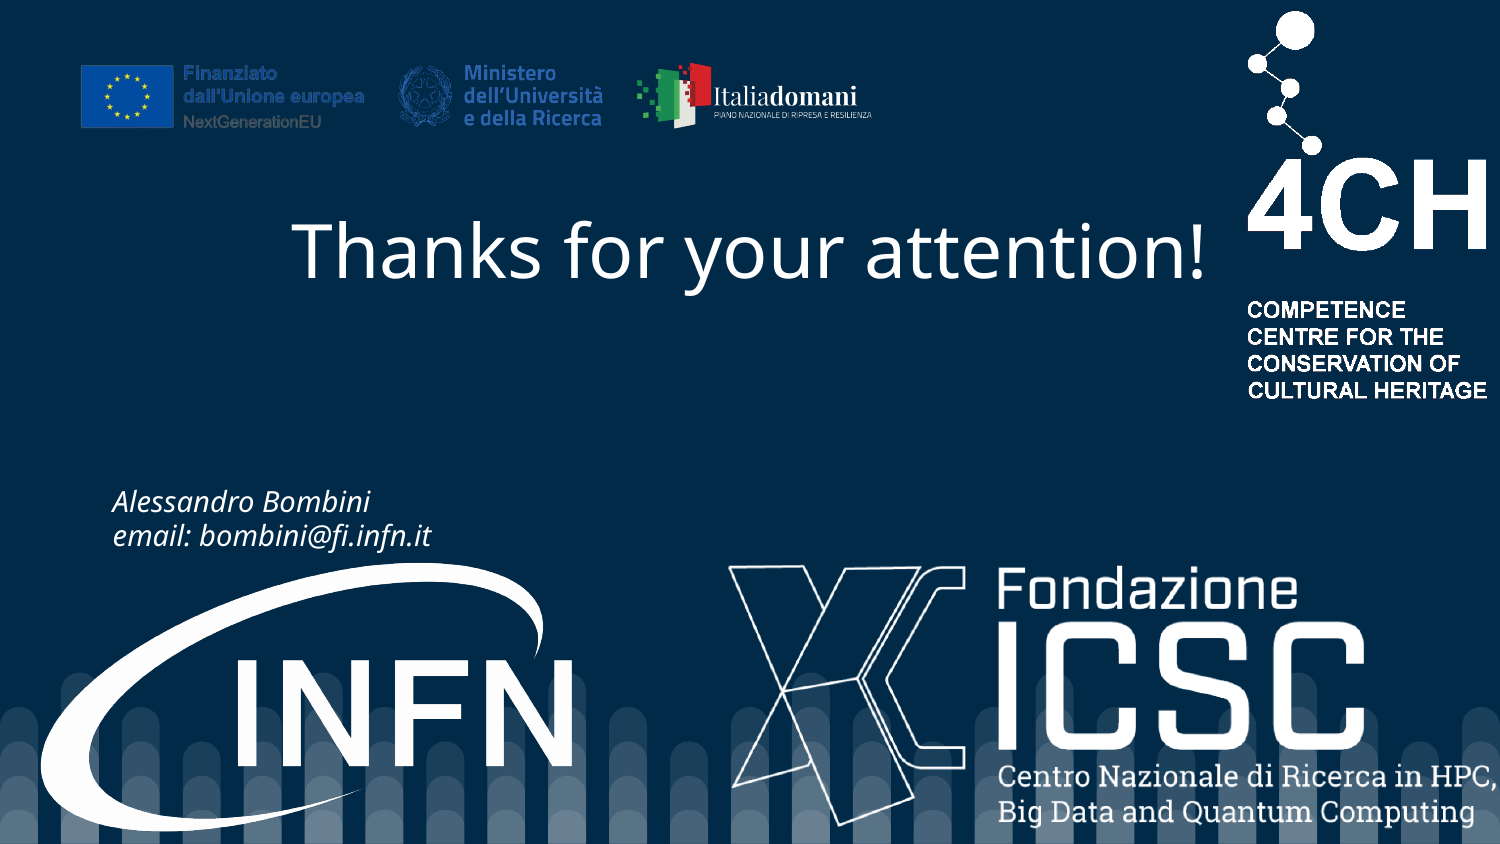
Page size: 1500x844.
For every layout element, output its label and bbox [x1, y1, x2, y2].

picture [32, 553, 581, 839]
picture [706, 548, 1500, 844]
picture [70, 47, 872, 144]
picture [1240, 0, 1500, 409]
